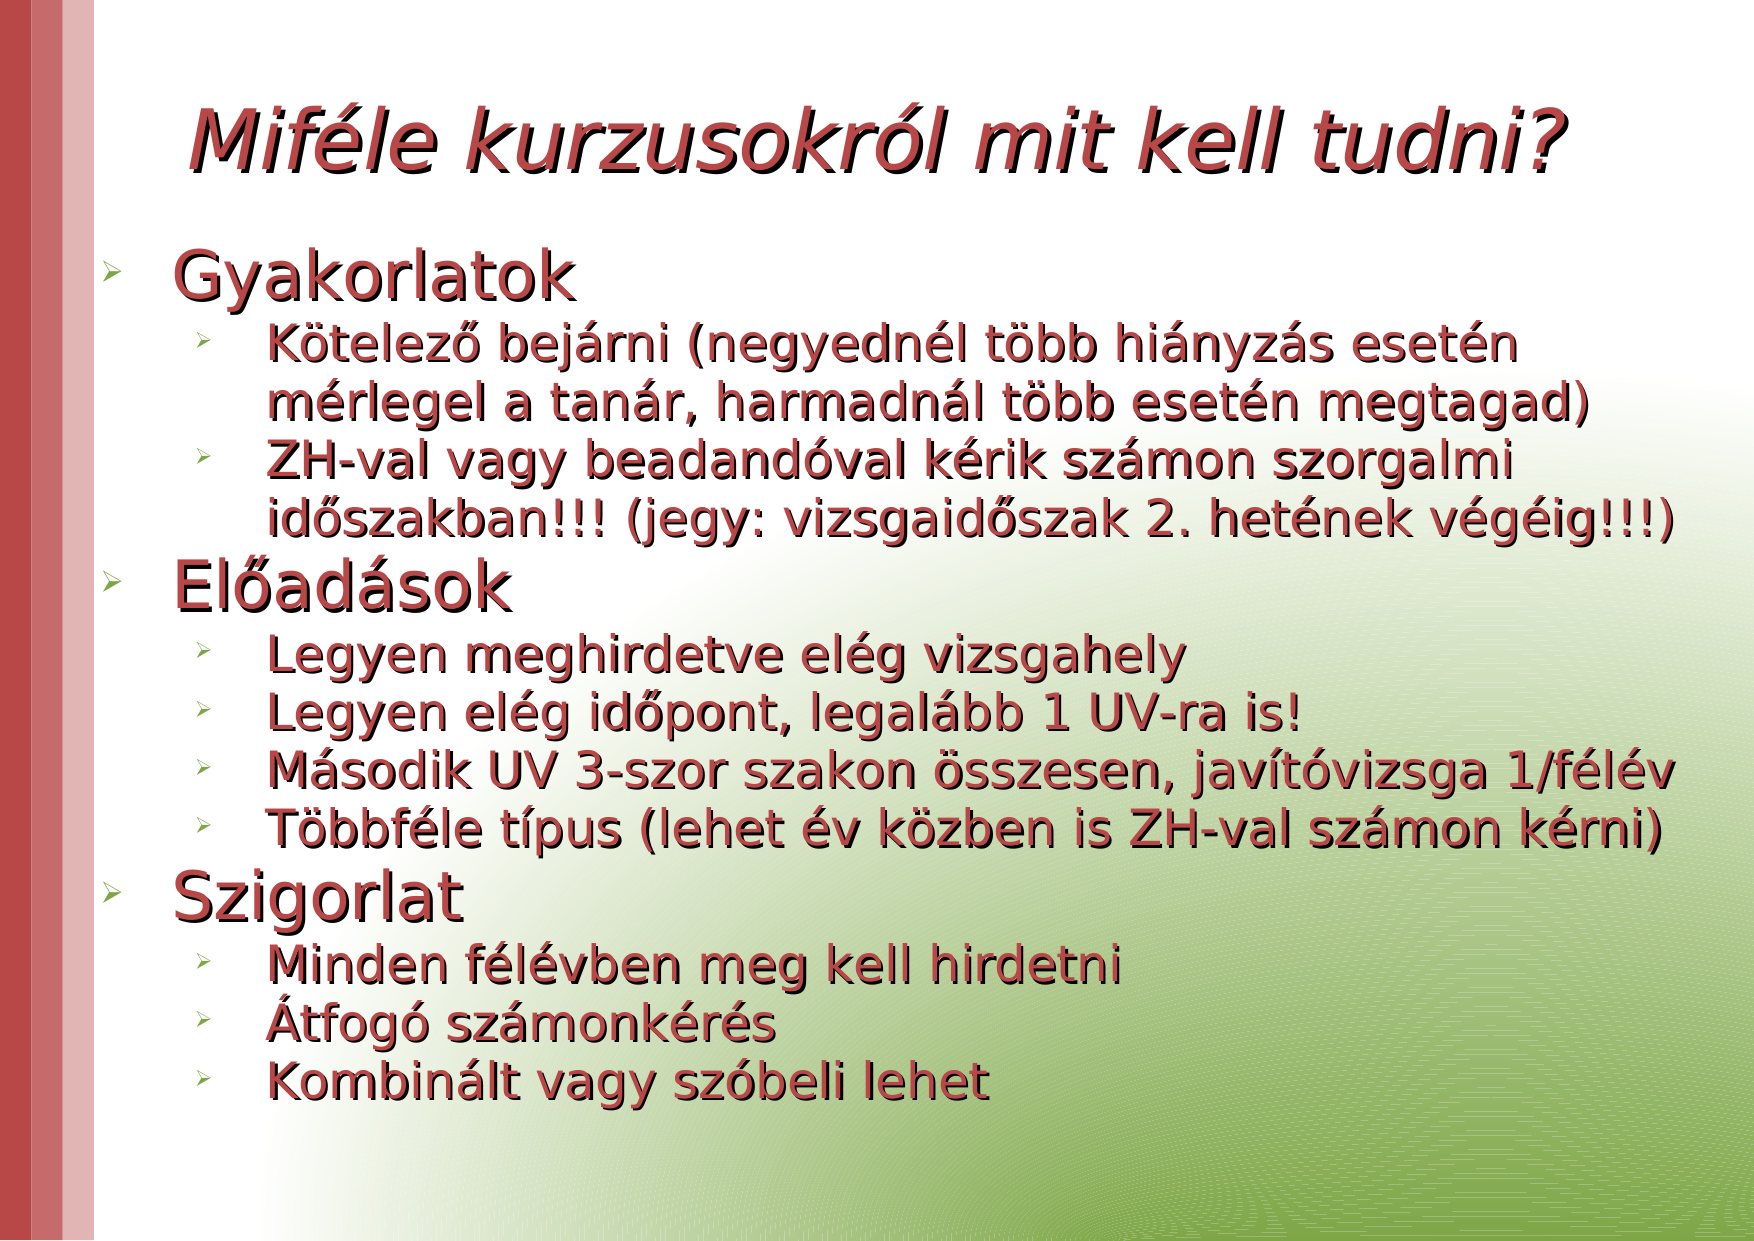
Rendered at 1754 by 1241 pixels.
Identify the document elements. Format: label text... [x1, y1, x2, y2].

title Miféle kurzusokról mit kell tudni? [128, 74, 1627, 207]
list Gyakorlatok Kötelező bejárni (negyednél több hiányzás esetén mérlegel a tanár, harmadnál több esetén megtagad) ZH-val vagy beadandóval kérik számon szorgalmi időszakban!!! (jegy: vizsgaidőszak 2. hetének végéig!!!) Előadások Legyen meghirdetve elég vizsgahely Legyen elég időpont, legalább 1 UV-ra is! Második UV 3-szor szakon összesen, javítóvizsga 1/félév Többféle típus (lehet év közben is ZH-val számon kérni) Szigorlat Minden félévben meg kell hirdetni Átfogó számonkérés Kombinált vagy szóbeli lehet [88, 236, 1713, 1112]
